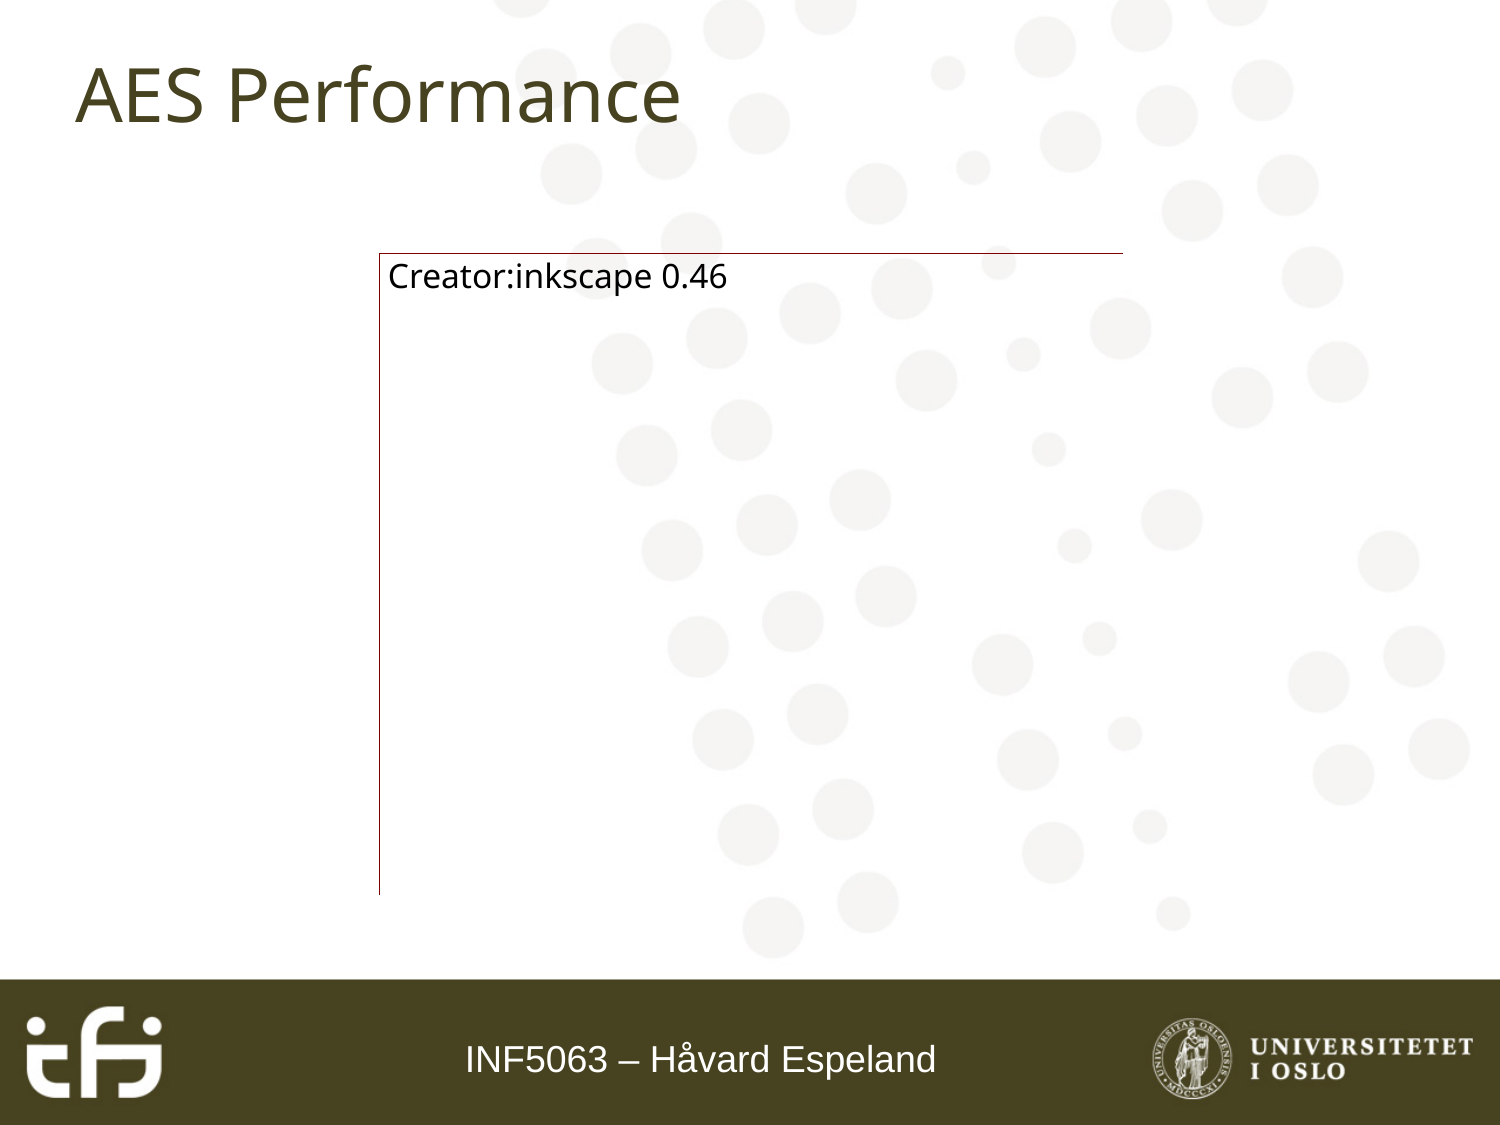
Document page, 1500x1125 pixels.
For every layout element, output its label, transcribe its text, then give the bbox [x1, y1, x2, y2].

title AES Performance [75, 40, 1426, 146]
picture [0, 0, 1500, 1125]
